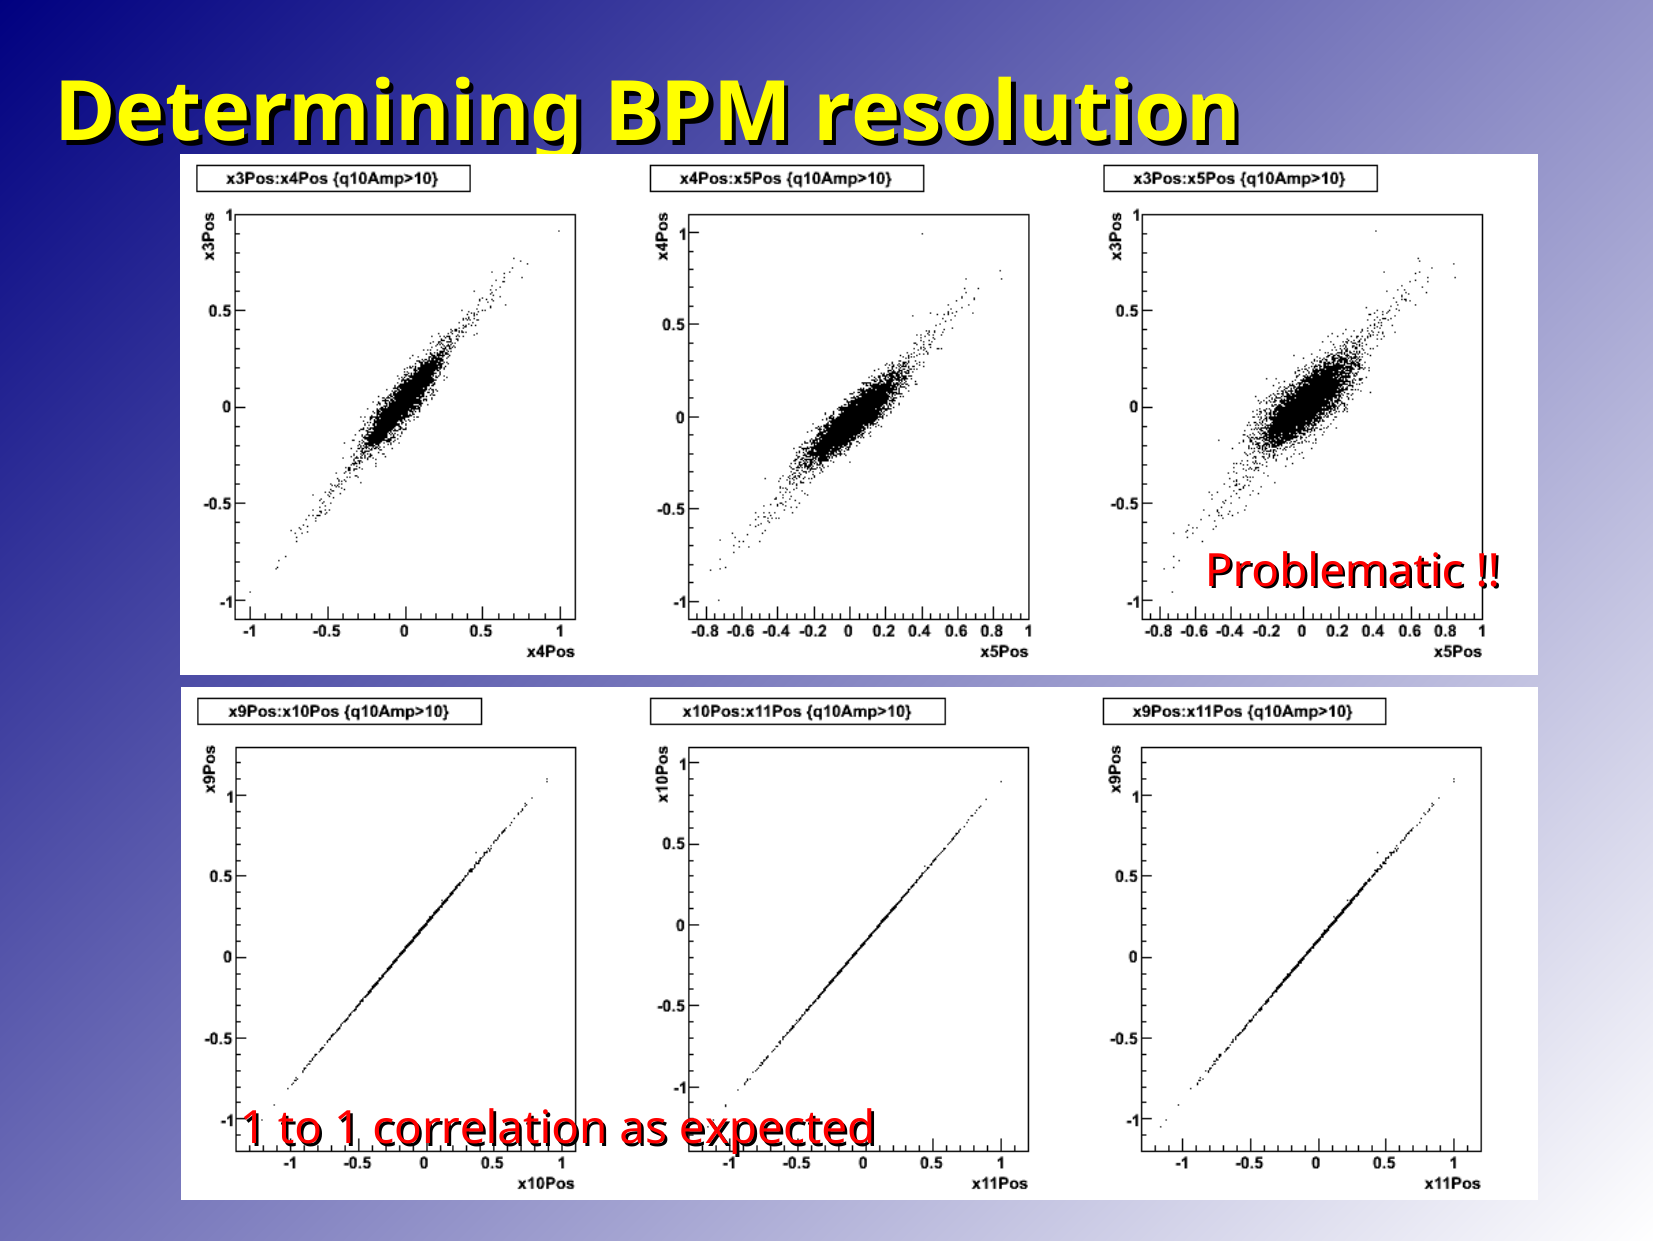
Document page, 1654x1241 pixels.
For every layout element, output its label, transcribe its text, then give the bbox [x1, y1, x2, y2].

text_box 1 to 1 correlation as expected [225, 1087, 938, 1158]
text_box Problematic !! [1190, 529, 1501, 601]
picture [181, 687, 1538, 1201]
text_box Determining BPM resolution [39, 44, 1538, 162]
picture [180, 154, 1538, 676]
